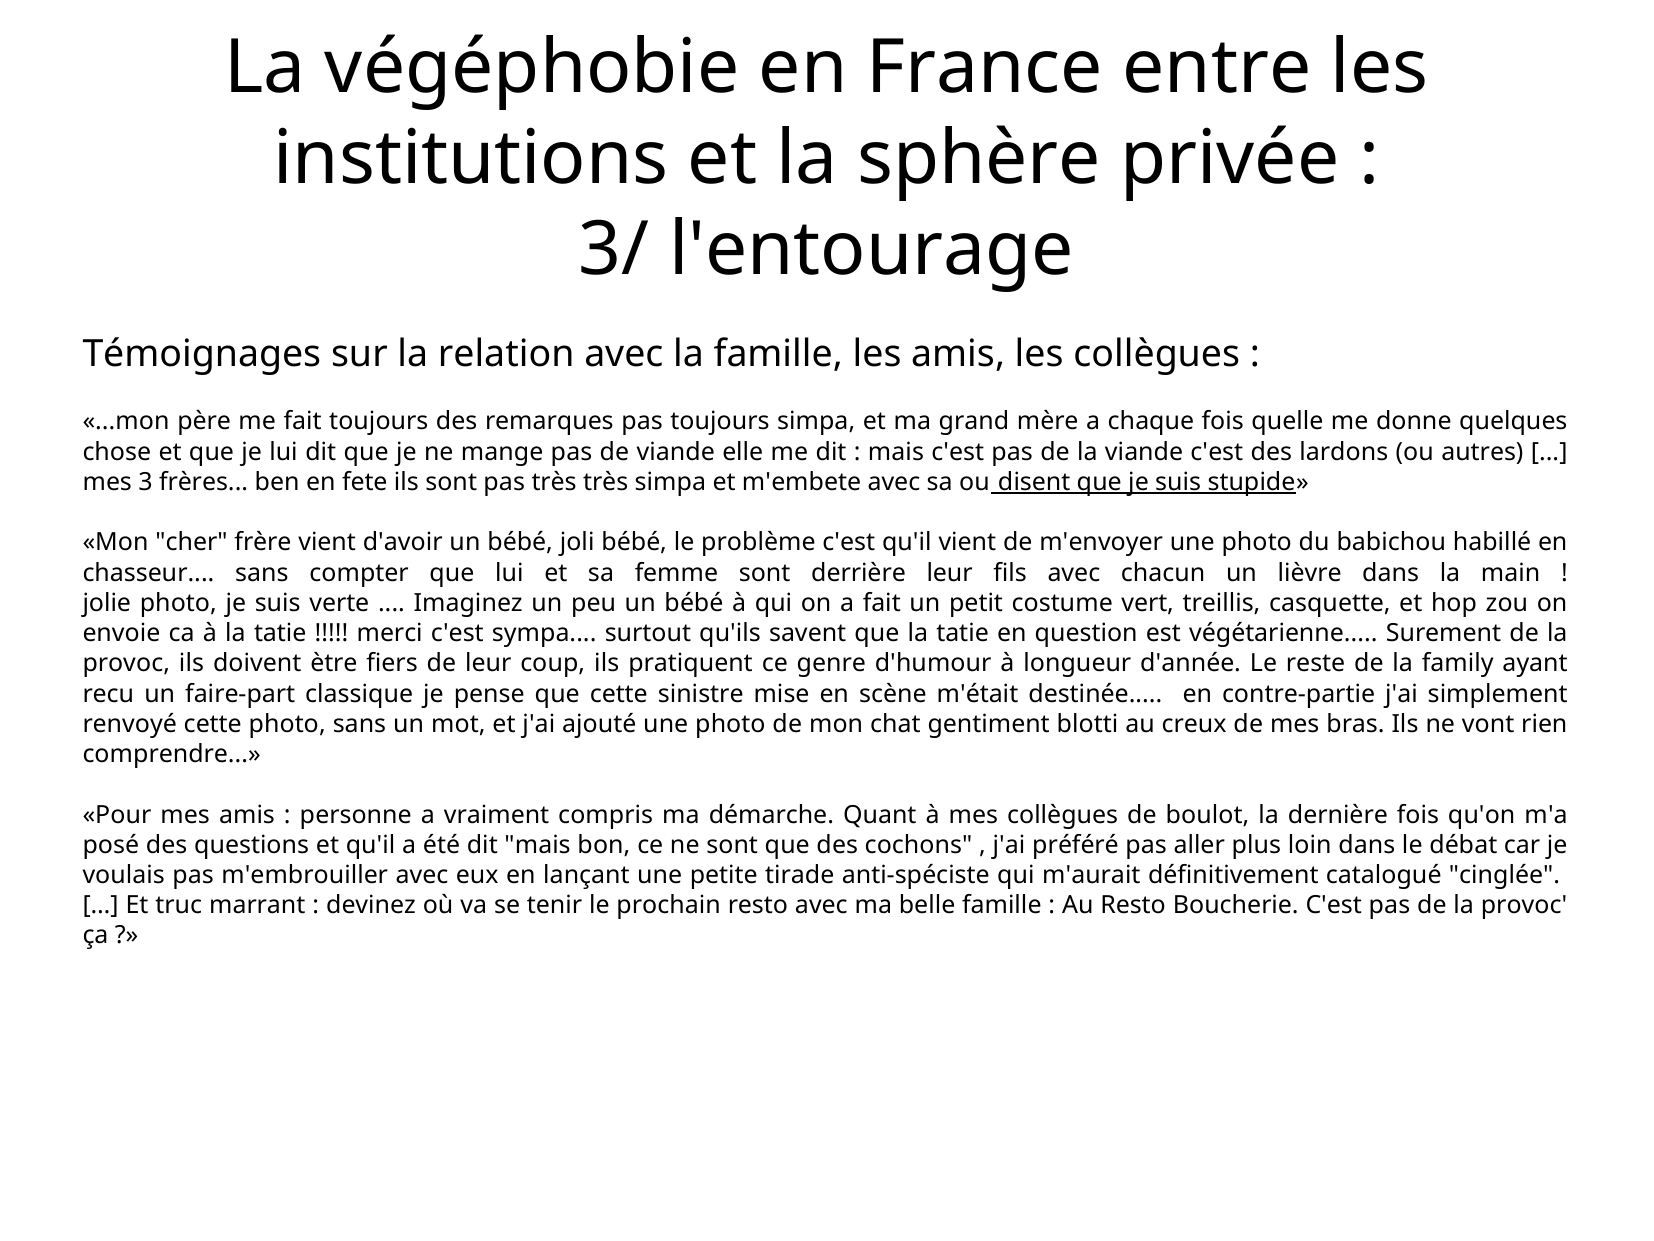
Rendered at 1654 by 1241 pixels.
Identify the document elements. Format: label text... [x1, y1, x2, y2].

title La végéphobie en France entre les institutions et la sphère privée : 3/ l'entourage [82, 16, 1571, 290]
subtitle Témoignages sur la relation avec la famille, les amis, les collègues : «...mon père me fait toujours des remarques pas toujours simpa, et ma grand mère a chaque fois quelle me donne quelques chose et que je lui dit que je ne mange pas de viande elle me dit : mais c'est pas de la viande c'est des lardons (ou autres) [...] mes 3 frères... ben en fete ils sont pas très très simpa et m'embete avec sa ou disent que je suis stupide» «Mon "cher" frère vient d'avoir un bébé, joli bébé, le problème c'est qu'il vient de m'envoyer une photo du babichou habillé en chasseur.... sans compter que lui et sa femme sont derrière leur fils avec chacun un lièvre dans la main ! jolie photo, je suis verte .... Imaginez un peu un bébé à qui on a fait un petit costume vert, treillis, casquette, et hop zou on envoie ca à la tatie !!!!! merci c'est sympa.... surtout qu'ils savent que la tatie en question est végétarienne..... Surement de la provoc, ils doivent ètre fiers de leur coup, ils pratiquent ce genre d'humour à longueur d'année. Le reste de la family ayant recu un faire-part classique je pense que cette sinistre mise en scène m'était destinée..... en contre-partie j'ai simplement renvoyé cette photo, sans un mot, et j'ai ajouté une photo de mon chat gentiment blotti au creux de mes bras. Ils ne vont rien comprendre...» «Pour mes amis : personne a vraiment compris ma démarche. Quant à mes collègues de boulot, la dernière fois qu'on m'a posé des questions et qu'il a été dit "mais bon, ce ne sont que des cochons" , j'ai préféré pas aller plus loin dans le débat car je voulais pas m'embrouiller avec eux en lançant une petite tirade anti-spéciste qui m'aurait définitivement catalogué "cinglée". […] Et truc marrant : devinez où va se tenir le prochain resto avec ma belle famille : Au Resto Boucherie. C'est pas de la provoc' ça ?» [82, 297, 1571, 1102]
